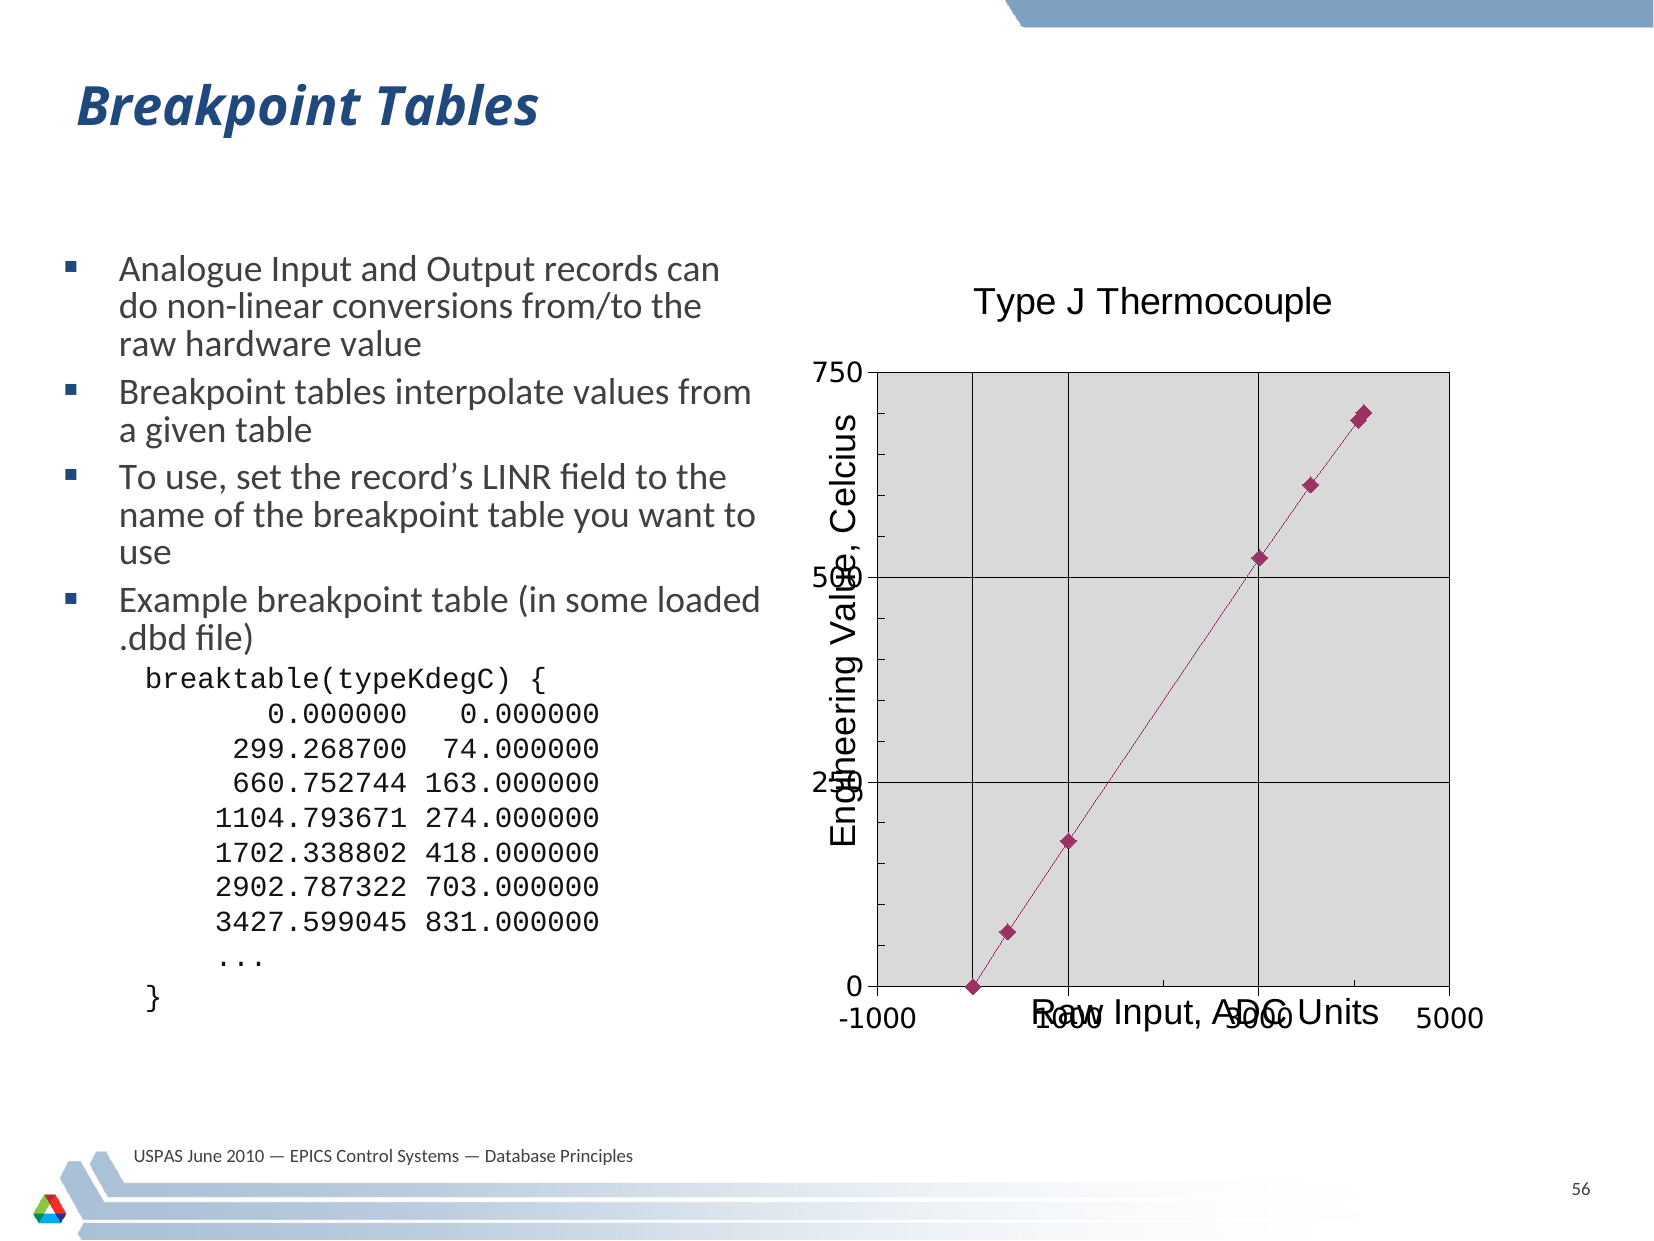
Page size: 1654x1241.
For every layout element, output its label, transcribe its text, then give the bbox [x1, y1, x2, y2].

picture [0, 1143, 1654, 1240]
picture [0, 0, 1654, 29]
chart [797, 252, 1499, 1051]
list Analogue Input and Output records can do non-linear conversions from/to the raw hardware value Breakpoint tables interpolate values from a given table To use, set the record’s LINR field to the name of the breakpoint table you want to use Example breakpoint table (in some loaded .dbd file) breaktable(typeKdegC) { 0.000000 0.000000 299.268700 74.000000 660.752744 163.000000 1104.793671 274.000000 1702.338802 418.000000 2902.787322 703.000000 3427.599045 831.000000 ... } [62, 253, 763, 1124]
title Breakpoint Tables [61, 59, 1500, 138]
